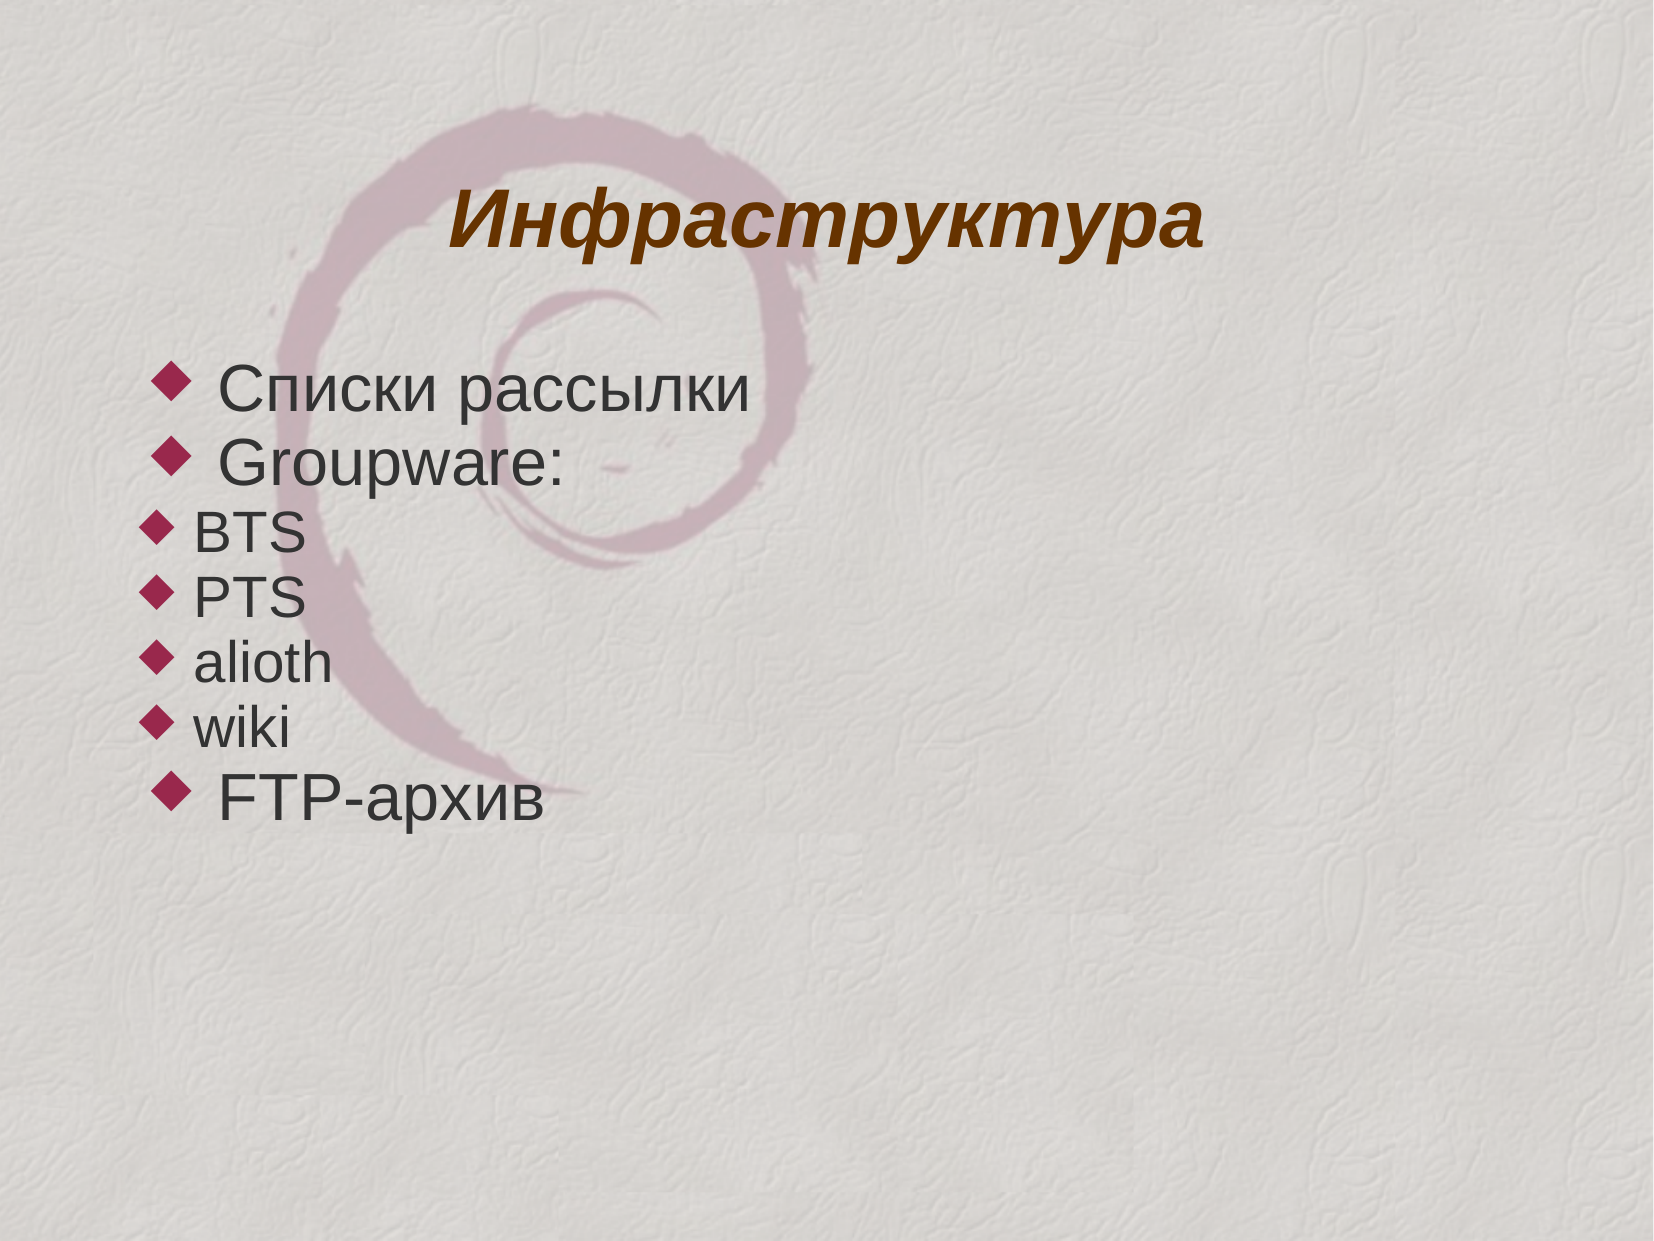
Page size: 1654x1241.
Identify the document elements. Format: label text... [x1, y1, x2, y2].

title Инфраструктура [121, 114, 1534, 322]
picture [0, 0, 1654, 1241]
list Списки рассылки Groupware: BTS PTS alioth wiki FTP-архив [134, 350, 1516, 1170]
